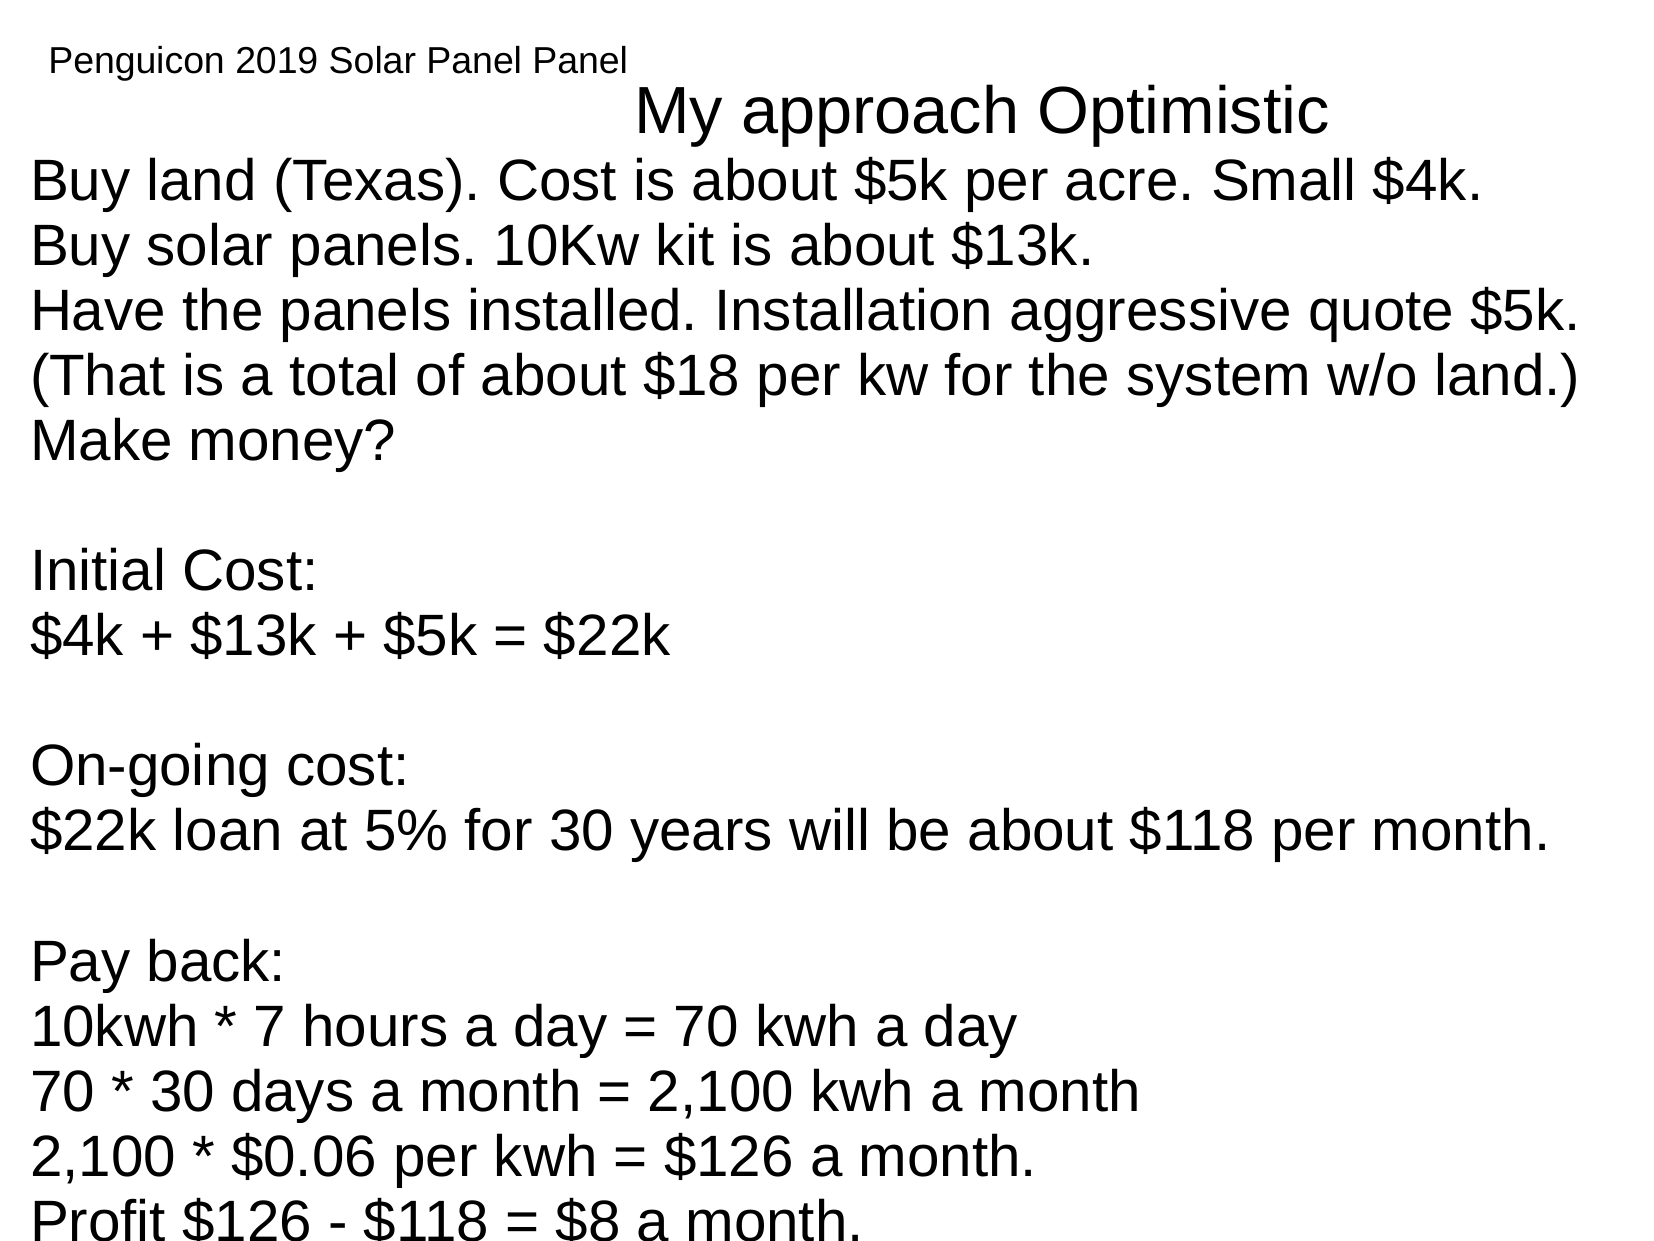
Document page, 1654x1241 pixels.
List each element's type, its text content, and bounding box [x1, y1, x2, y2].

subtitle My approach Optimistic Buy land (Texas). Cost is about $5k per acre. Small $4k. Buy solar panels. 10Kw kit is about $13k. Have the panels installed. Installation aggressive quote $5k. (That is a total of about $18 per kw for the system w/o land.) Make money? Initial Cost: $4k + $13k + $5k = $22k On-going cost: $22k loan at 5% for 30 years will be about $118 per month. Pay back: 10kwh * 7 hours a day = 70 kwh a day 70 * 30 days a month = 2,100 kwh a month 2,100 * $0.06 per kwh = $126 a month. Profit $126 - $118 = $8 a month. [30, 0, 1636, 1241]
text_box Penguicon 2019 Solar Panel Panel [33, 32, 1489, 90]
